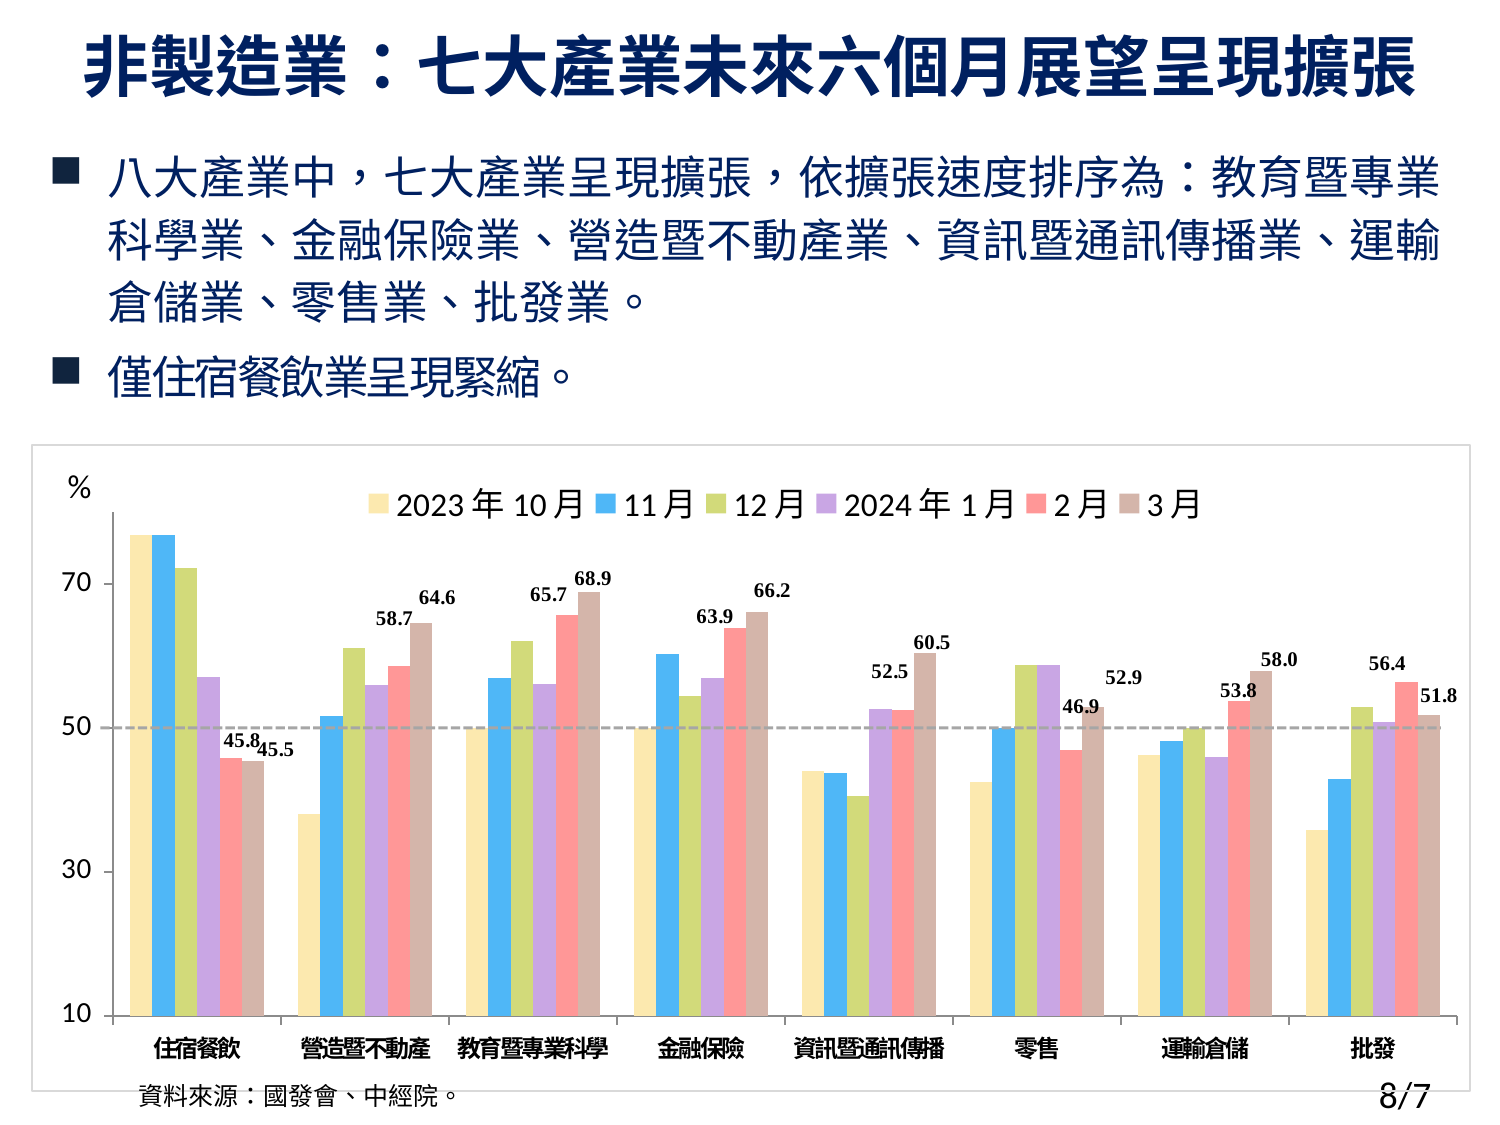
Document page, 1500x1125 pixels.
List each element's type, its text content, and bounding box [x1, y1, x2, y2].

text_box 八大產業中，七大產業呈現擴張，依擴張速度排序為：教育暨專業科學業、金融保險業、營造暨不動產業、資訊暨通訊傳播業、運輸倉儲業、零售業、批發業。 僅住宿餐飲業呈現緊縮。 [2, 125, 1474, 457]
title 非製造業：七大產業未來六個月展望呈現擴張 [0, 0, 1500, 126]
chart [31, 444, 1471, 1092]
text_box % [53, 457, 148, 513]
text_box 資料來源：國發會、中經院。 [123, 1077, 1500, 1118]
